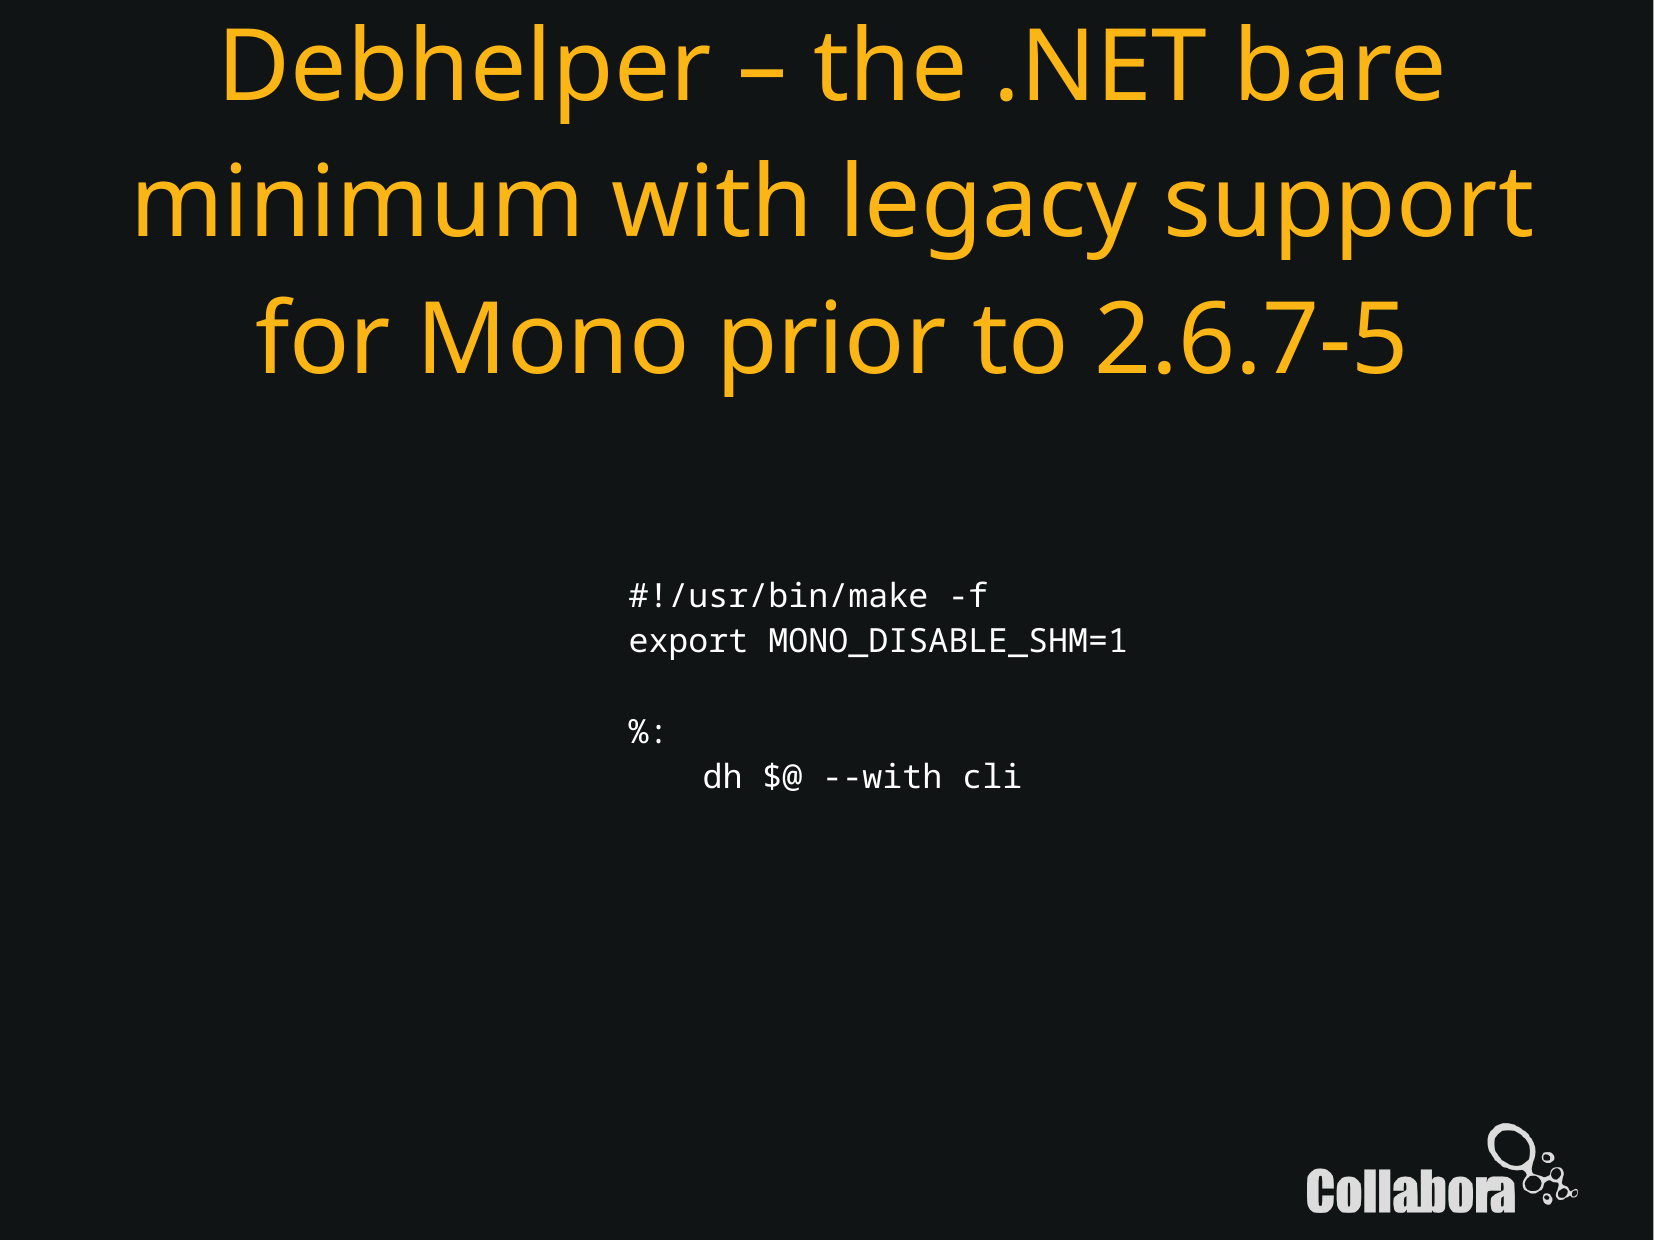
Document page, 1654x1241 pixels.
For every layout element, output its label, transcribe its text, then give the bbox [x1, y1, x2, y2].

picture [1307, 1123, 1578, 1213]
text_box #!/usr/bin/make -f export MONO_DISABLE_SHM=1 %: dh $@ --with cli [613, 564, 1063, 746]
title Debhelper – the .NET bare minimum with legacy support for Mono prior to 2.6.7-5 [88, 29, 1577, 367]
